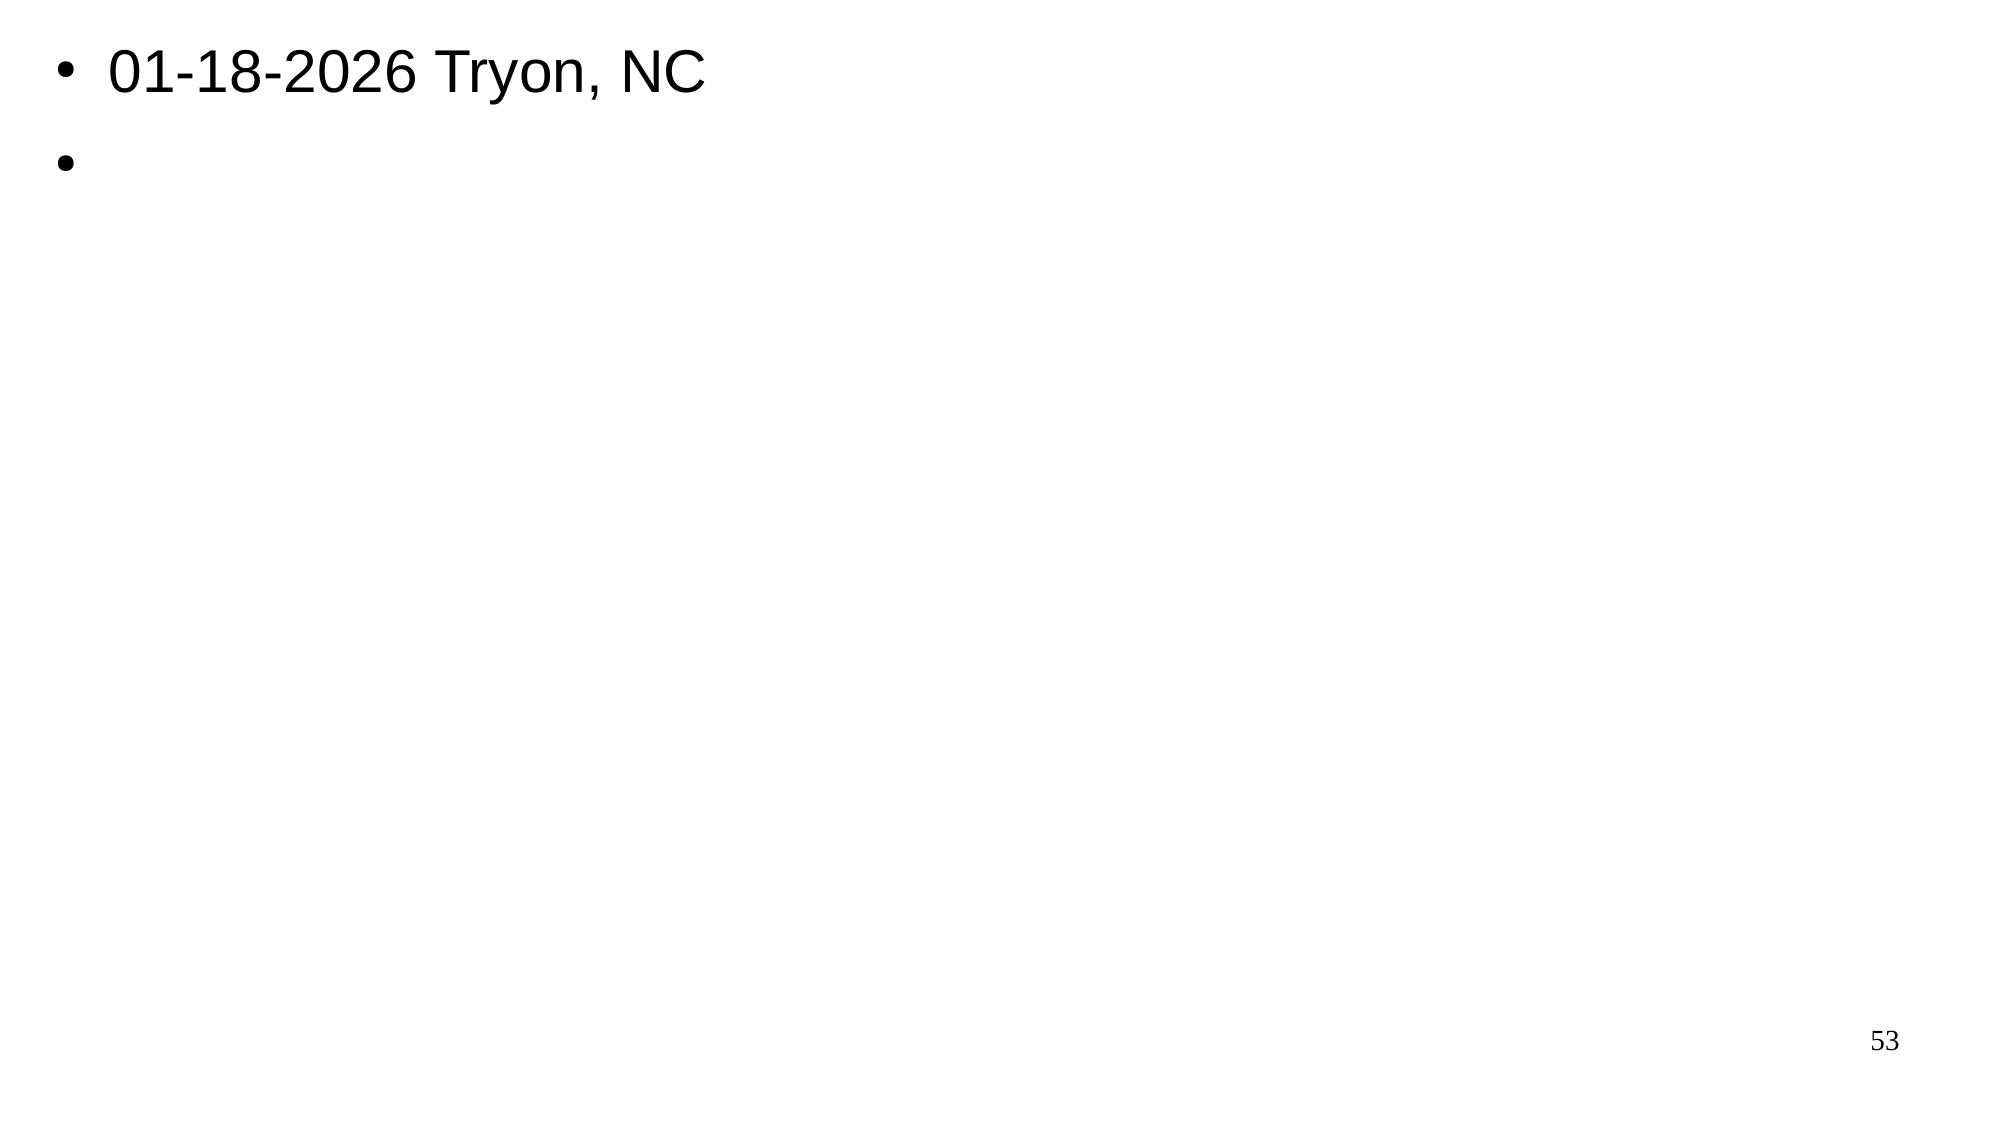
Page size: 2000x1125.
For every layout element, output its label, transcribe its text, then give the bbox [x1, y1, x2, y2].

list 01-18-2026 Tryon, NC [37, 37, 1988, 1088]
